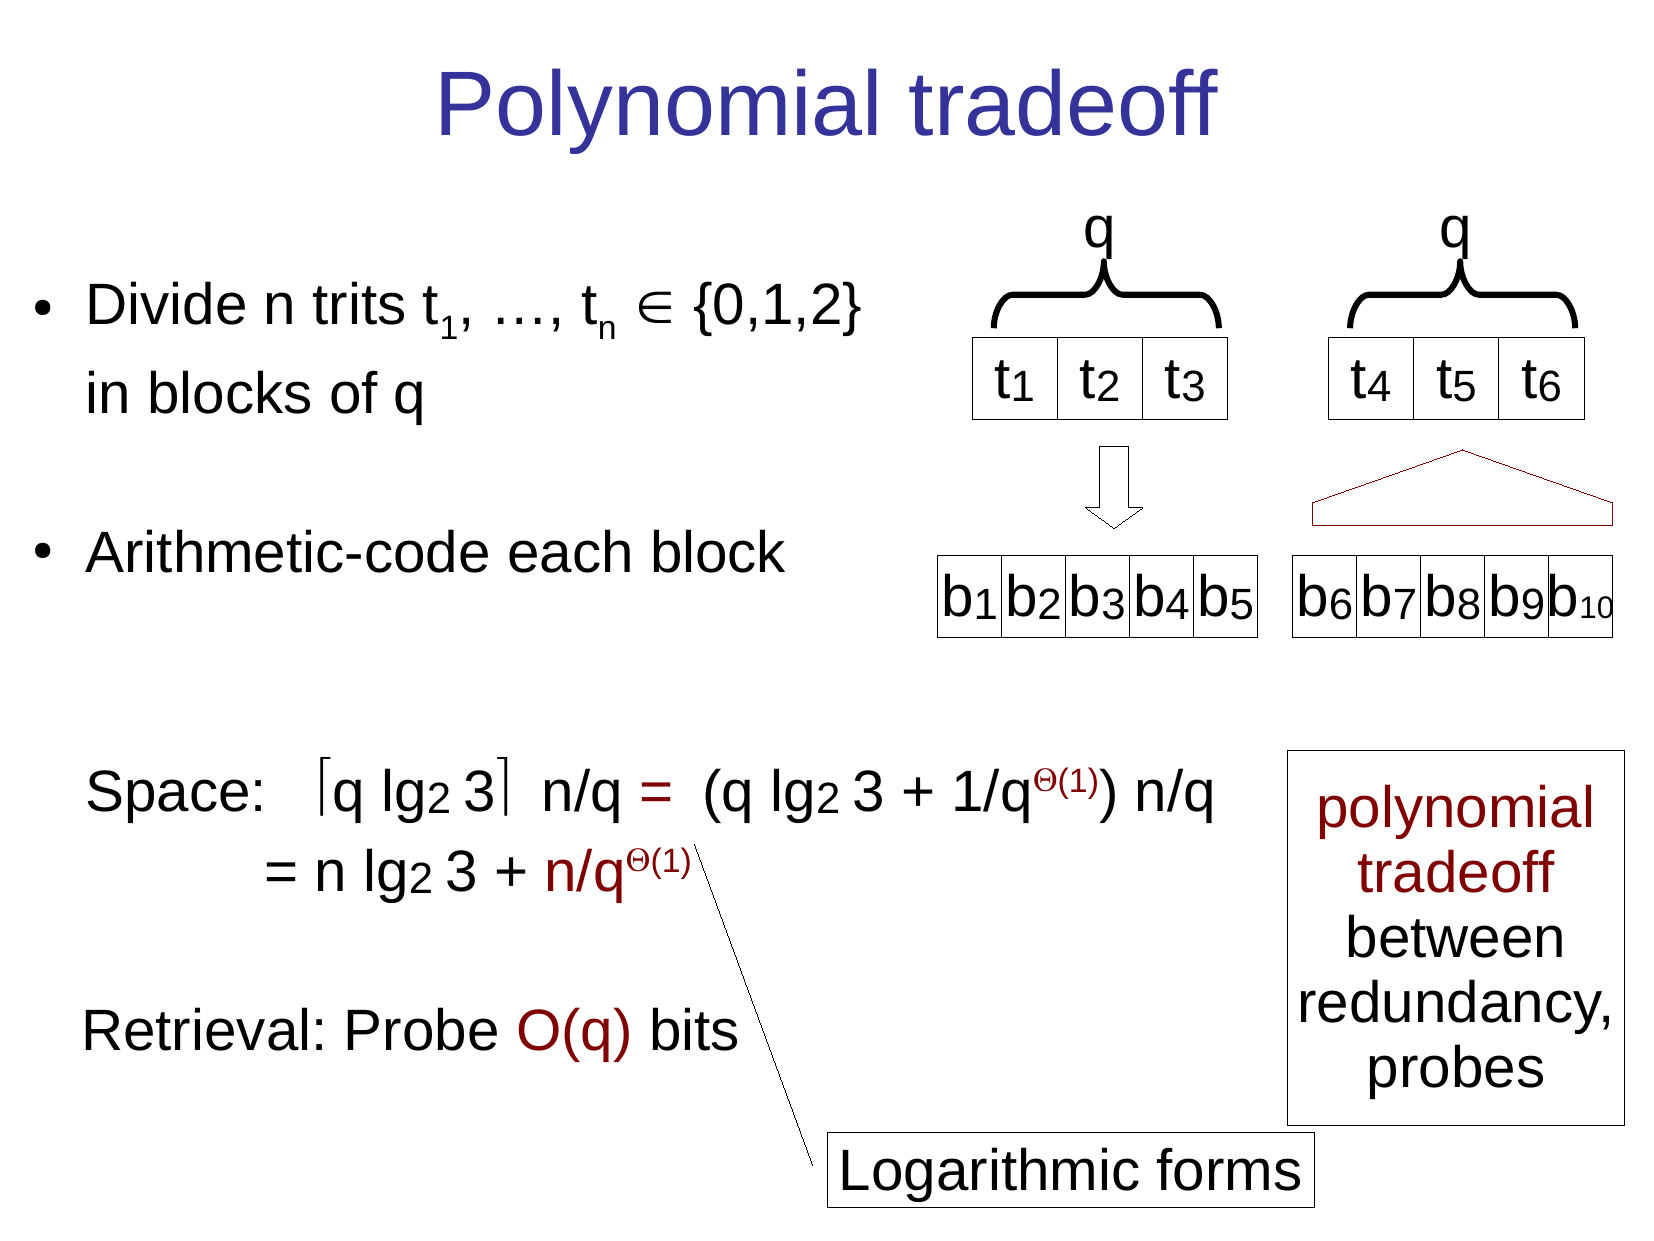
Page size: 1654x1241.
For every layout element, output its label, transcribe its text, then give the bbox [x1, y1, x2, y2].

text_box b8 [1420, 555, 1484, 638]
text_box q [1068, 187, 1131, 268]
text_box b1 [937, 555, 1001, 638]
text_box t6 [1498, 337, 1585, 420]
text_box b10 [1548, 555, 1613, 638]
text_box Logarithmic forms [827, 1133, 1315, 1208]
text_box t1 [972, 337, 1057, 420]
text_box t5 [1413, 337, 1498, 420]
text_box b3 [1065, 555, 1129, 638]
text_box t3 [1142, 337, 1228, 420]
text_box polynomial tradeoff between redundancy, probes [1287, 750, 1625, 1126]
text_box t2 [1057, 337, 1142, 420]
text_box b5 [1193, 555, 1258, 638]
text_box t4 [1328, 337, 1413, 420]
text_box b7 [1356, 555, 1420, 638]
text_box b4 [1129, 555, 1193, 638]
text_box b9 [1484, 555, 1548, 638]
text_box b2 [1001, 555, 1065, 638]
text_box q [1425, 187, 1488, 268]
title Polynomial tradeoff [124, 0, 1530, 207]
list Divide n trits t1, …, tn  {0,1,2} in blocks of q Arithmetic-code each block Space: q lg2 3 n/q = (q lg2 3 + 1/q(1)) n/q = n lg2 3 + n/q(1) Retrieval: Probe O(q) bits [0, 184, 1654, 1238]
text_box b6 [1292, 555, 1356, 638]
